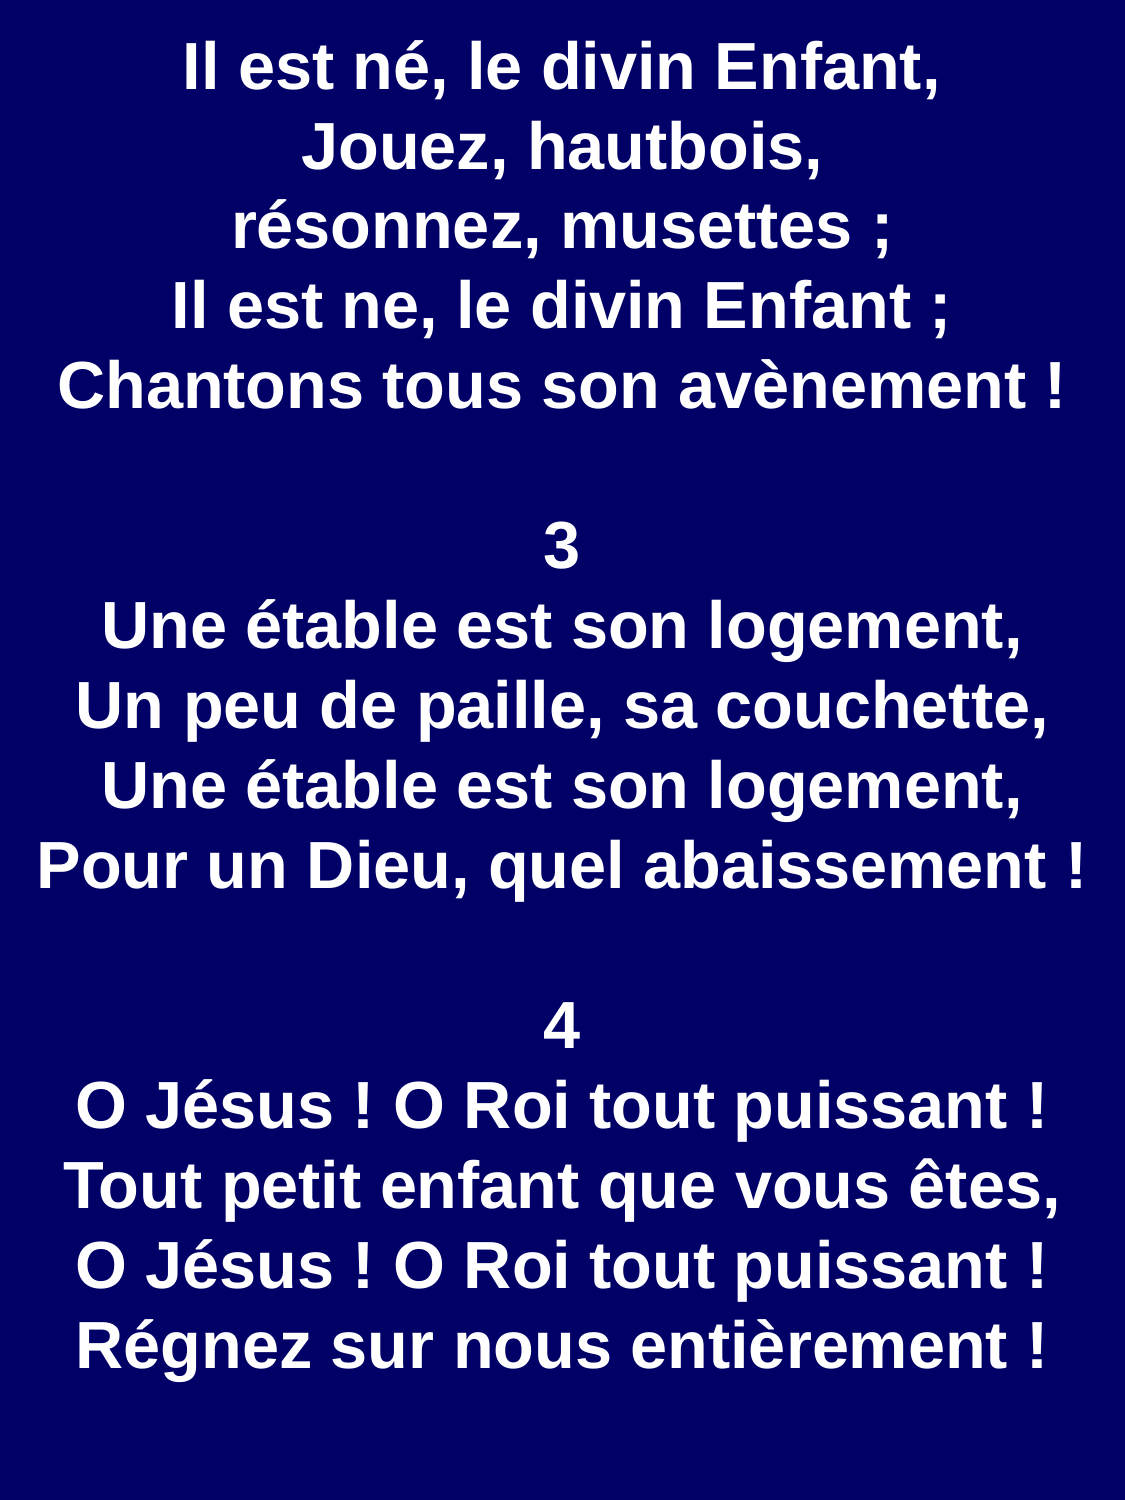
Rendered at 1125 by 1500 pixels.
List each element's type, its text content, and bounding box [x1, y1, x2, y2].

text_box Il est né, le divin Enfant, Jouez, hautbois, résonnez, musettes ; Il est ne, le divin Enfant ; Chantons tous son avènement ! 3 Une étable est son logement, Un peu de paille, sa couchette, Une étable est son logement, Pour un Dieu, quel abaissement ! 4 O Jésus ! O Roi tout puissant ! Tout petit enfant que vous êtes, O Jésus ! O Roi tout puissant ! Régnez sur nous entièrement ! [0, 14, 1125, 1500]
